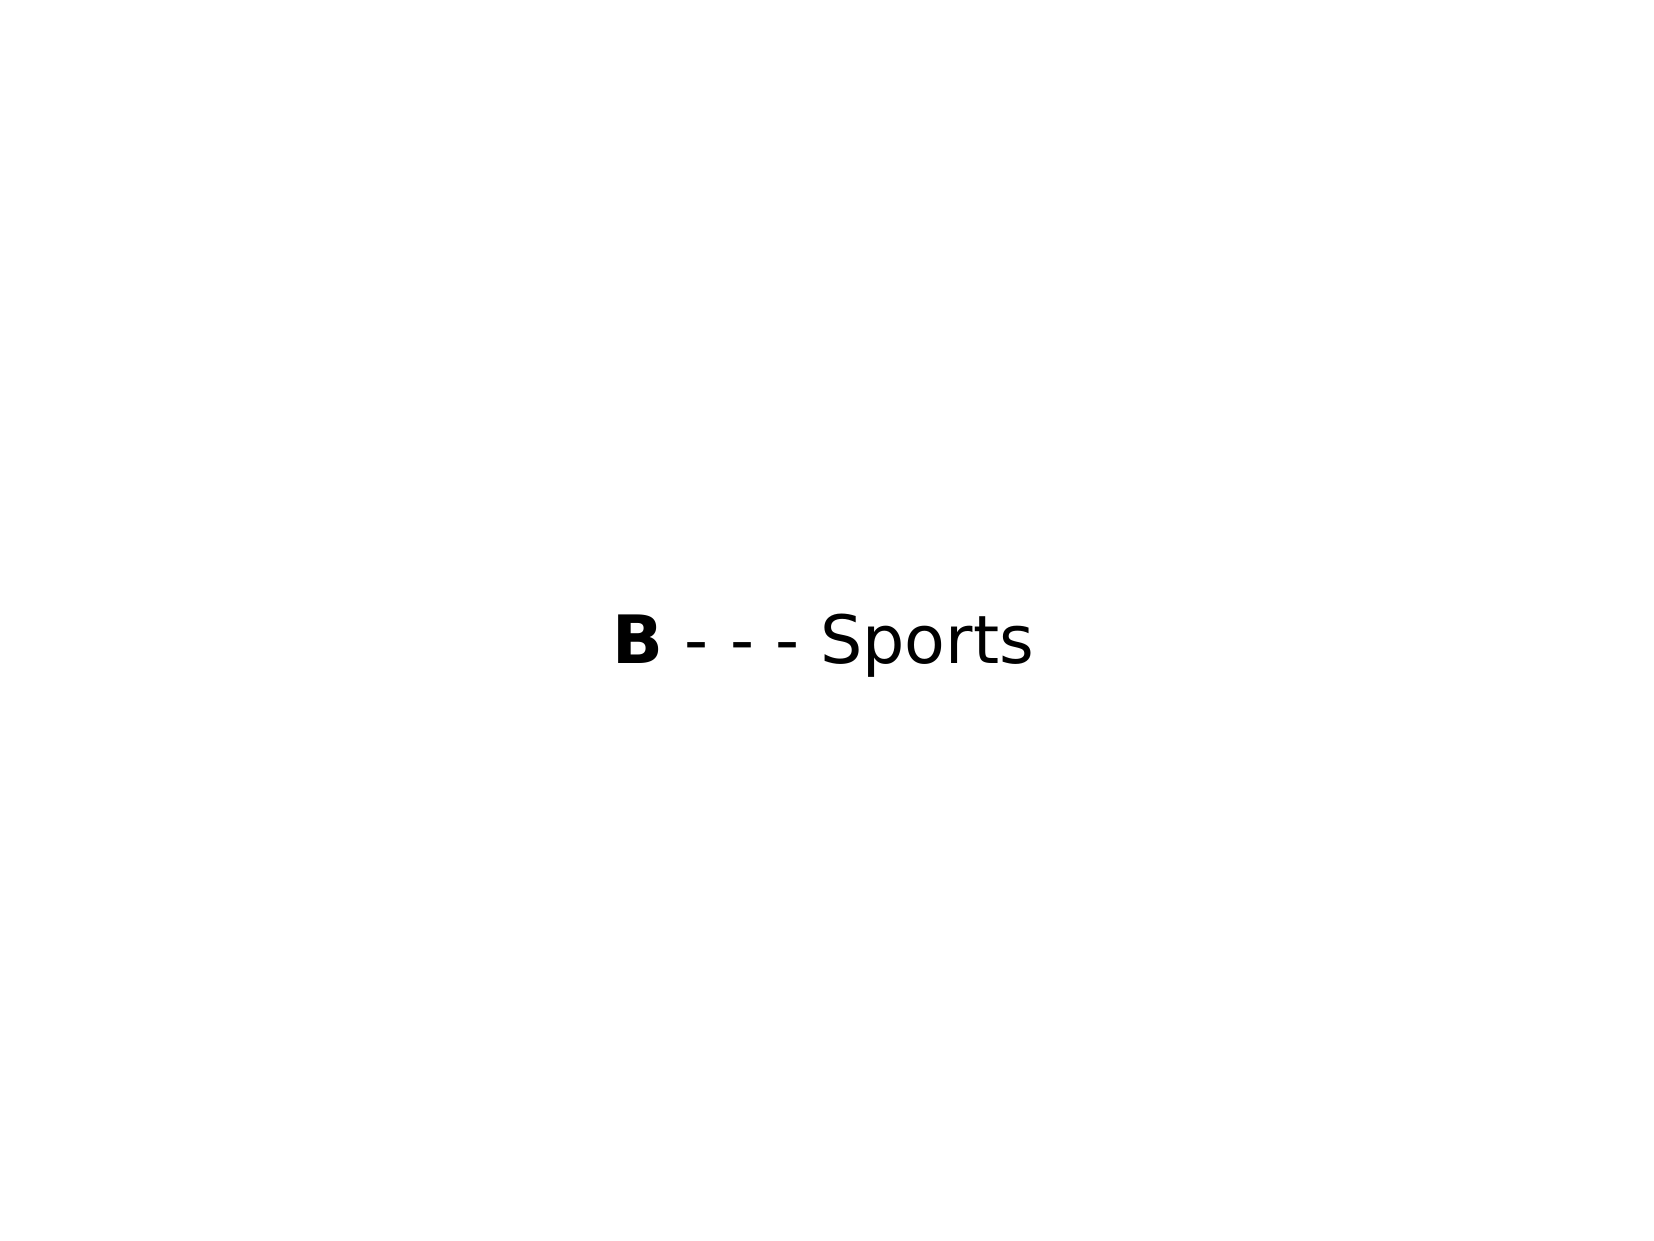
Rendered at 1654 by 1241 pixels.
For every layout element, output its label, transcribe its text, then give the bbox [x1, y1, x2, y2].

subtitle B - - - Sports [82, 290, 1565, 1010]
